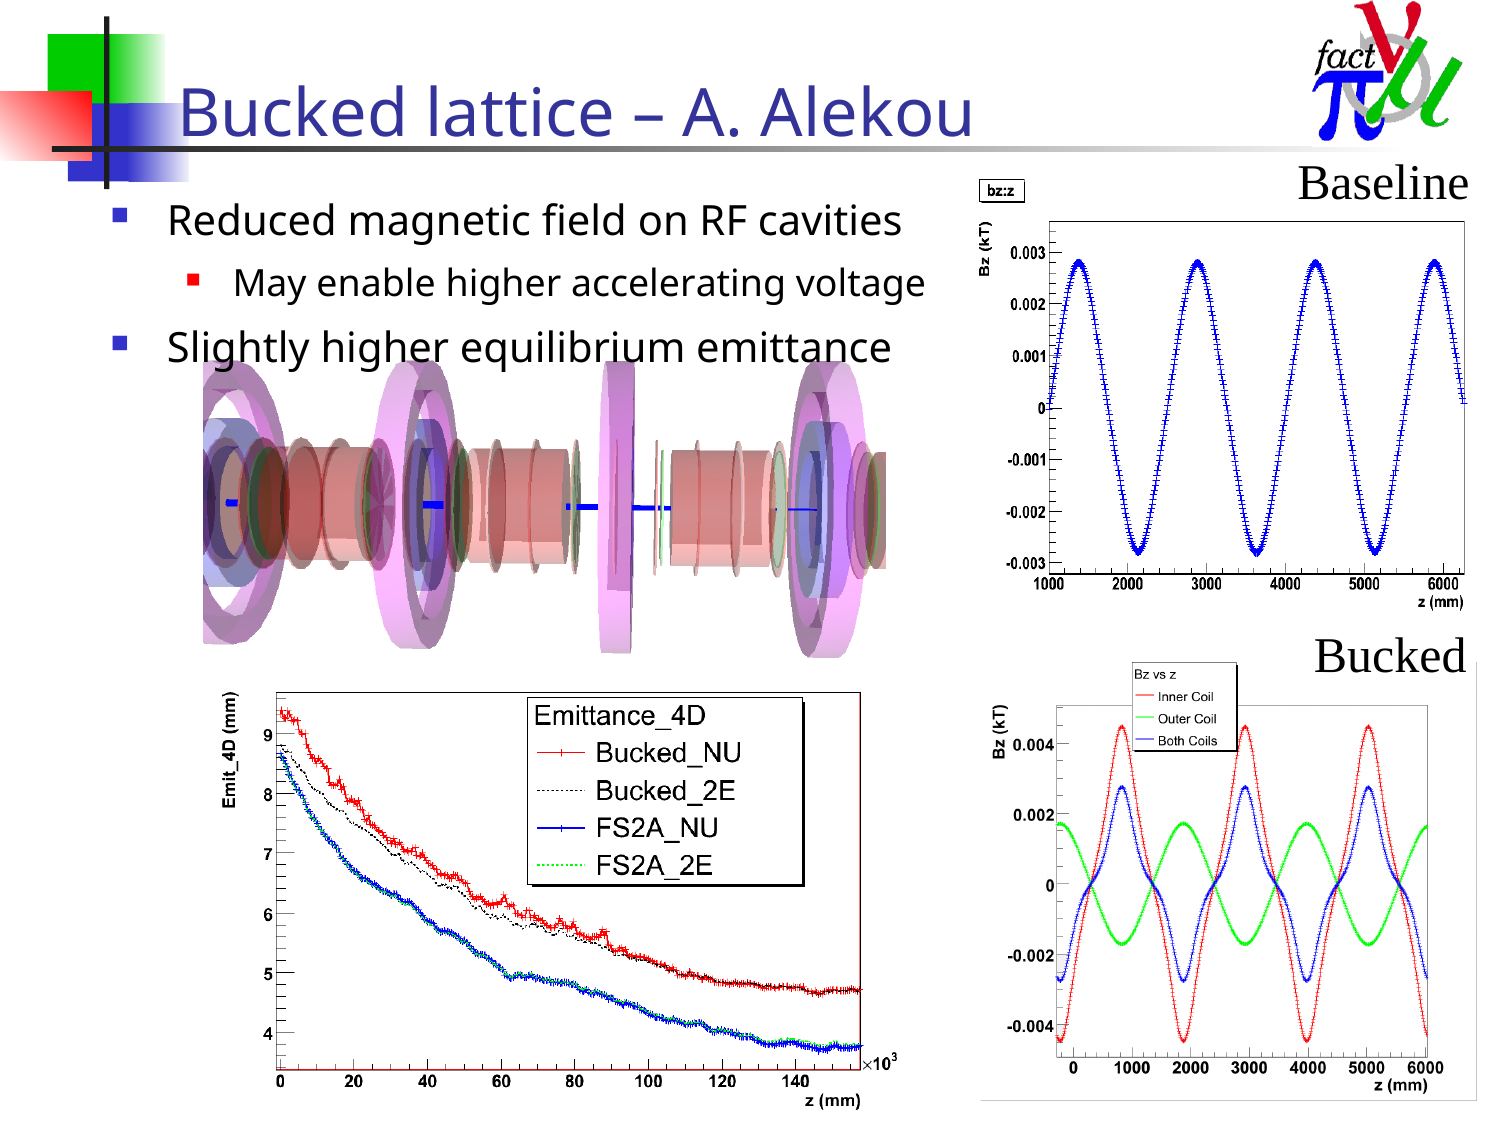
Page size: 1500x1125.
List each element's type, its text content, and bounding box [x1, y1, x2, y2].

text_box Bucked [1299, 620, 1482, 691]
title Bucked lattice – A. Alekou [162, 0, 1441, 164]
text_box Baseline [1282, 147, 1500, 218]
list Reduced magnetic field on RF cavities May enable higher accelerating voltage Slightly higher equilibrium emittance [110, 190, 974, 582]
picture [974, 177, 1500, 617]
picture [1441, 0, 1463, 147]
picture [203, 582, 933, 1117]
picture [980, 661, 1477, 1101]
